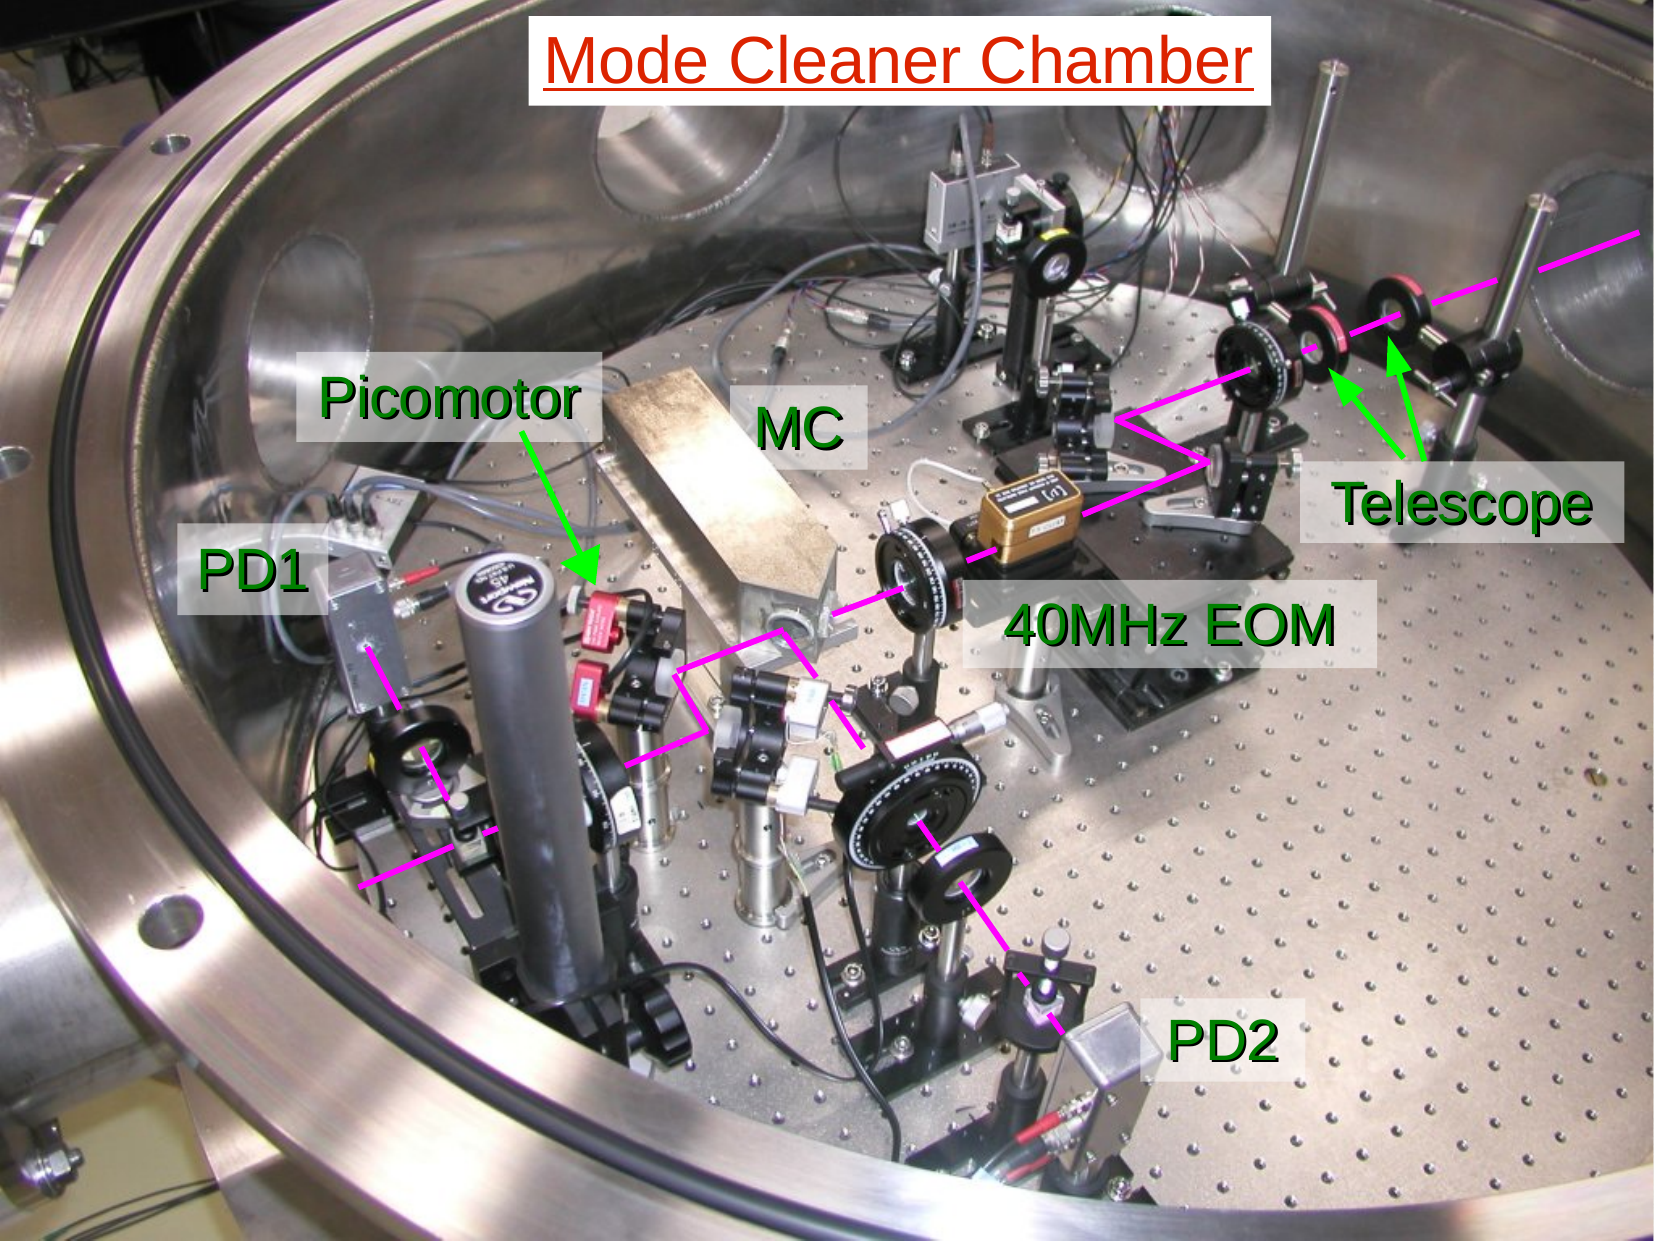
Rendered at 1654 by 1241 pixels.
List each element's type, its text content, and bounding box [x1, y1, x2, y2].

picture [0, 0, 1654, 1241]
text_box MC [730, 385, 868, 470]
text_box Mode Cleaner Chamber [528, 16, 1272, 106]
text_box PD2 [1140, 998, 1306, 1082]
text_box PD1 [177, 523, 329, 616]
text_box Picomotor [296, 351, 603, 442]
text_box 40MHz EOM [962, 579, 1378, 669]
text_box Telescope [1300, 461, 1625, 543]
